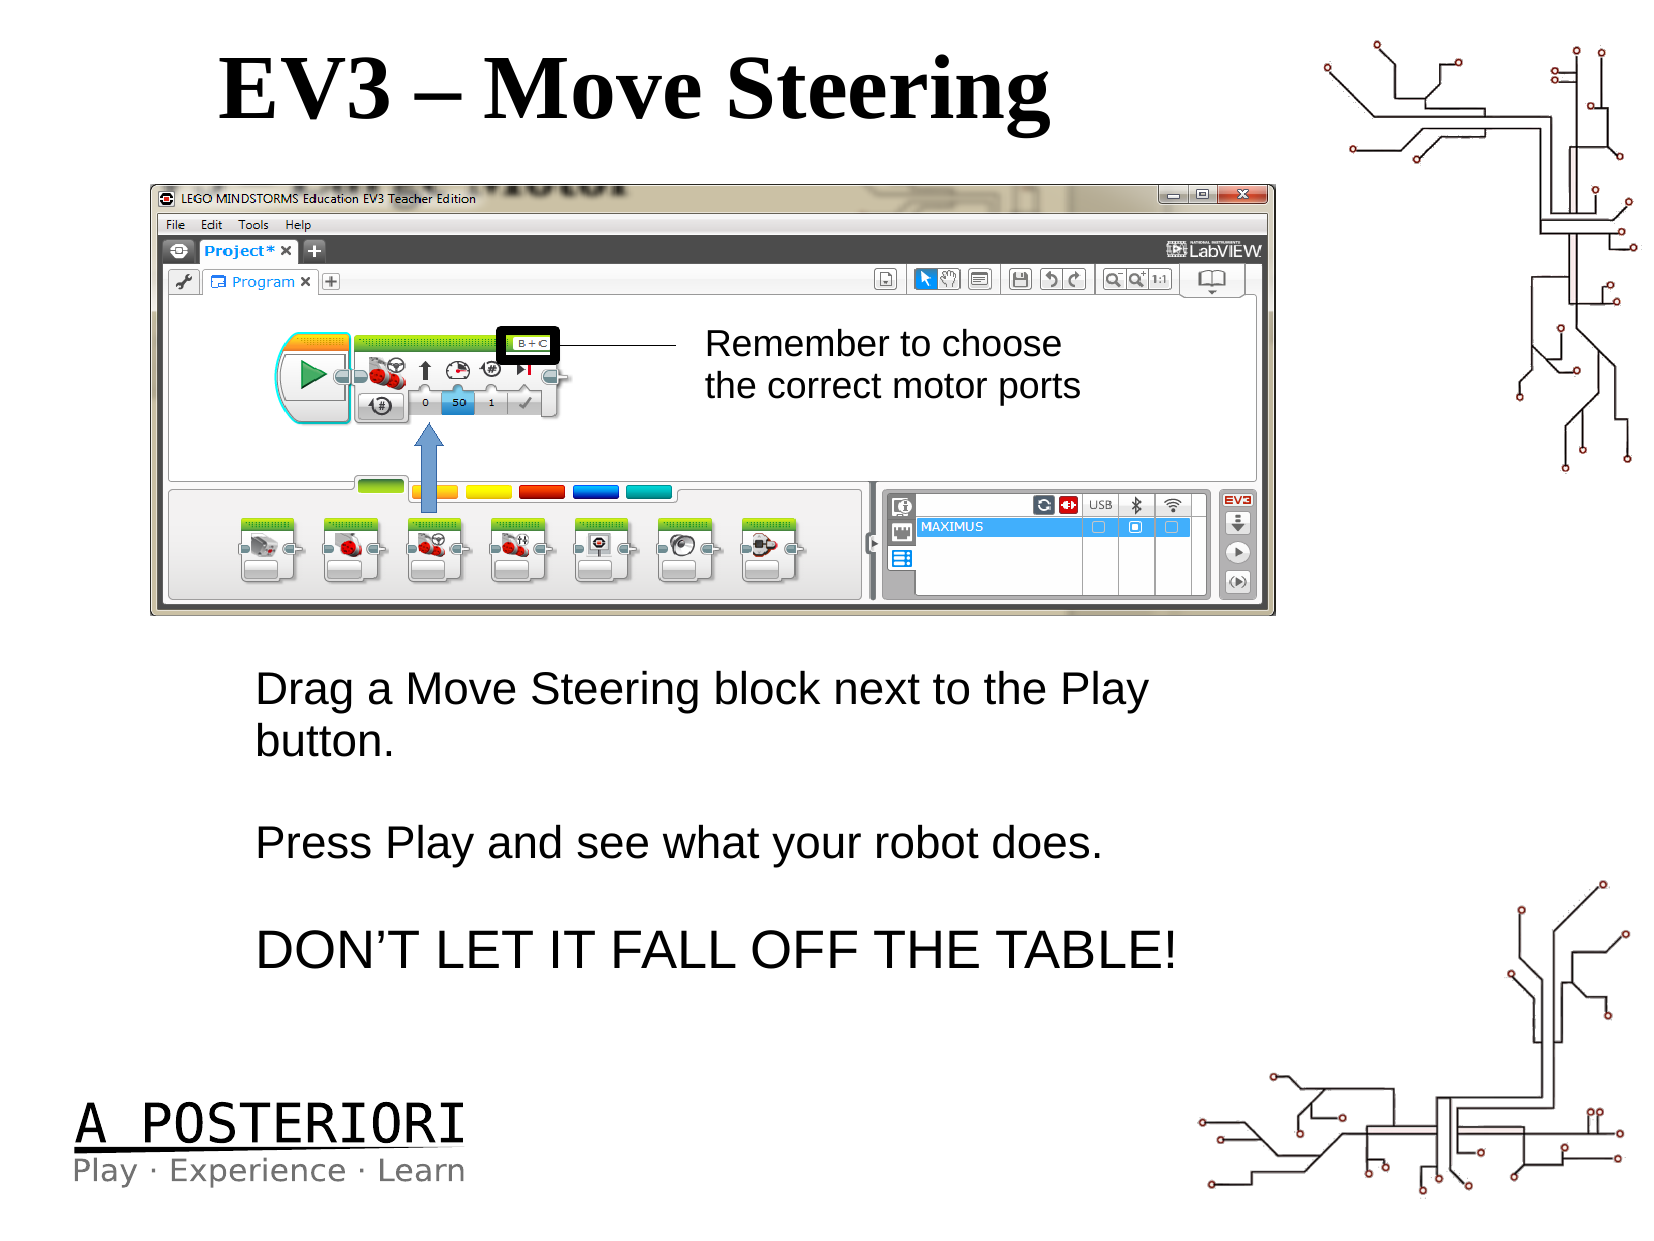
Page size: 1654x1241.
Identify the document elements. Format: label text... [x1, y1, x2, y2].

text_box Remember to choose the correct motor ports [690, 315, 1126, 413]
picture [73, 1101, 466, 1189]
picture [150, 184, 1276, 616]
picture [1175, 862, 1636, 1201]
text_box [414, 422, 444, 513]
picture [1305, 35, 1643, 496]
text_box Drag a Move Steering block next to the Play button. Press Play and see what your robot does. DON’T LET IT FALL OFF THE TABLE! [240, 655, 1216, 986]
title EV3 – Move Steering [11, 0, 1261, 190]
